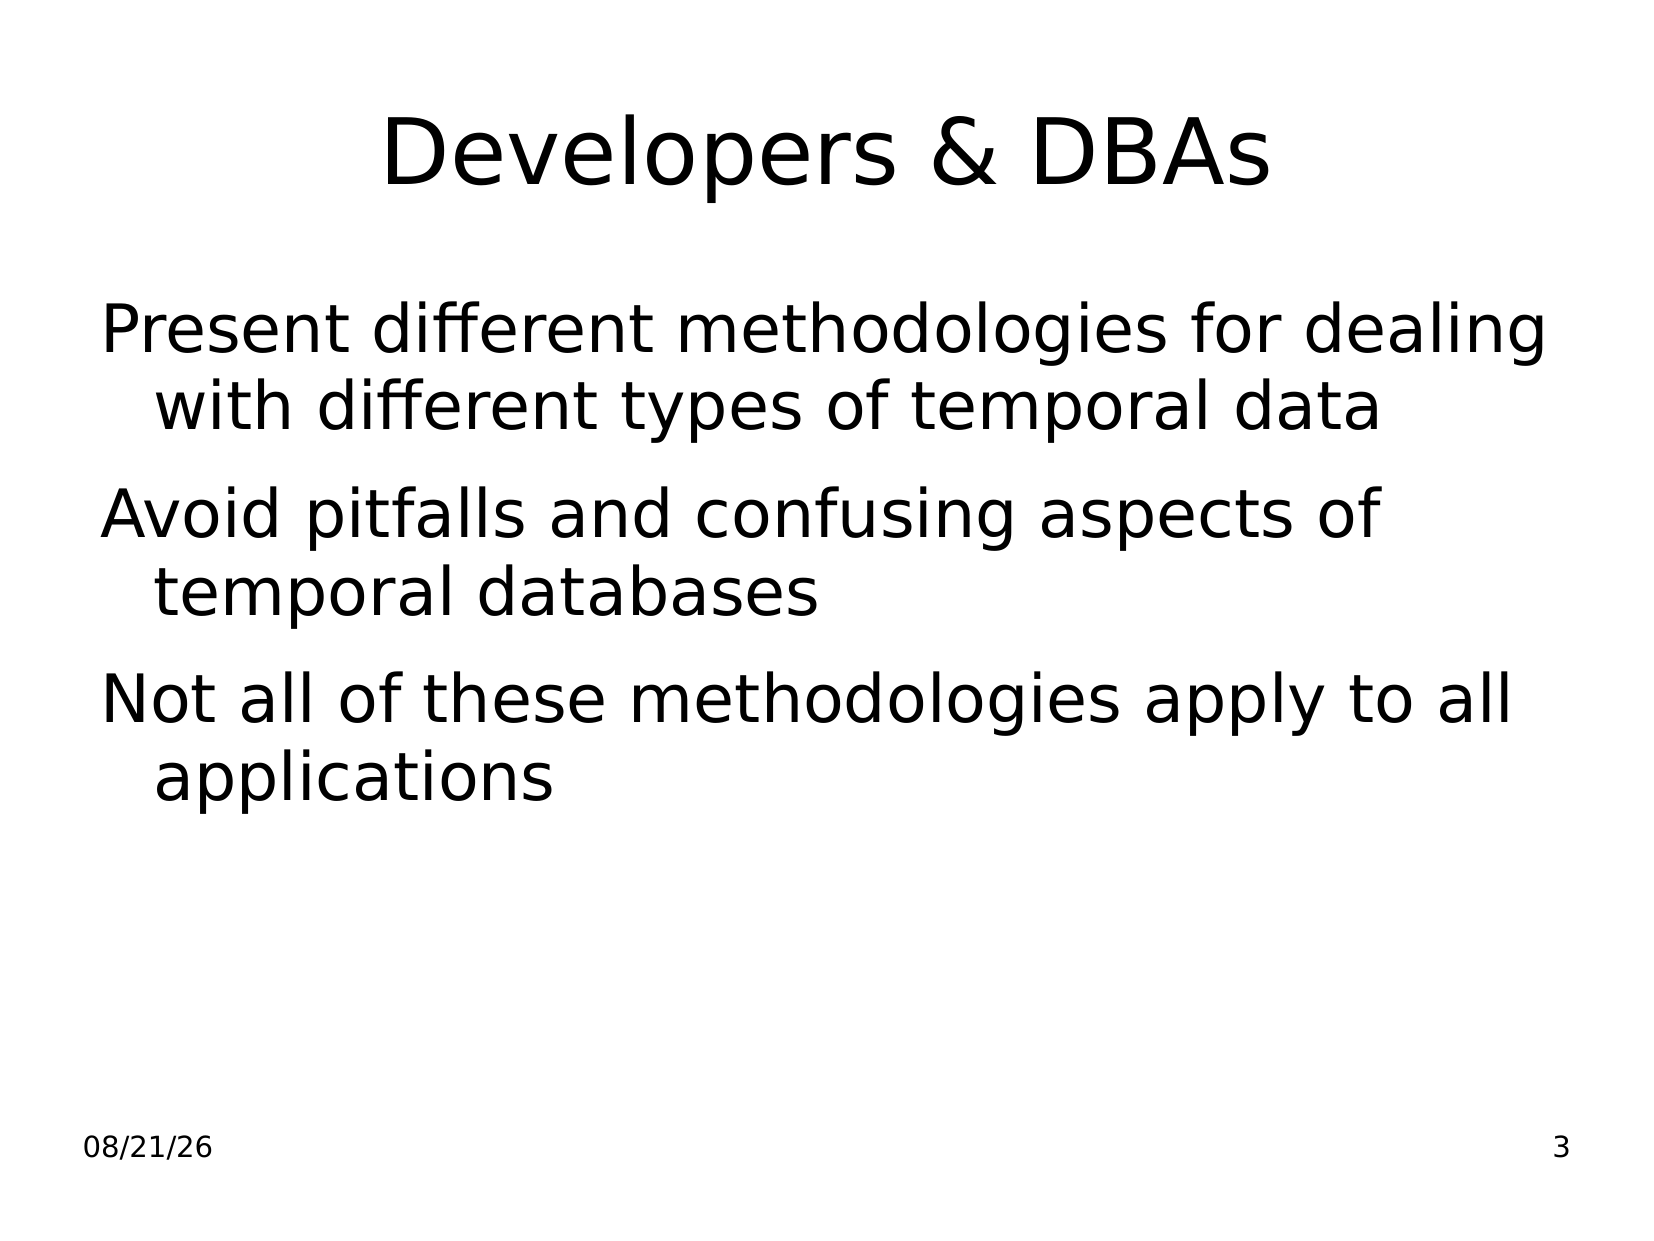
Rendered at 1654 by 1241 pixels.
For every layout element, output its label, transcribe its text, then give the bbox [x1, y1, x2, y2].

list Present different methodologies for dealing with different types of temporal data Avoid pitfalls and confusing aspects of temporal databases Not all of these methodologies apply to all applications [82, 290, 1571, 1094]
title Developers & DBAs [82, 56, 1571, 250]
